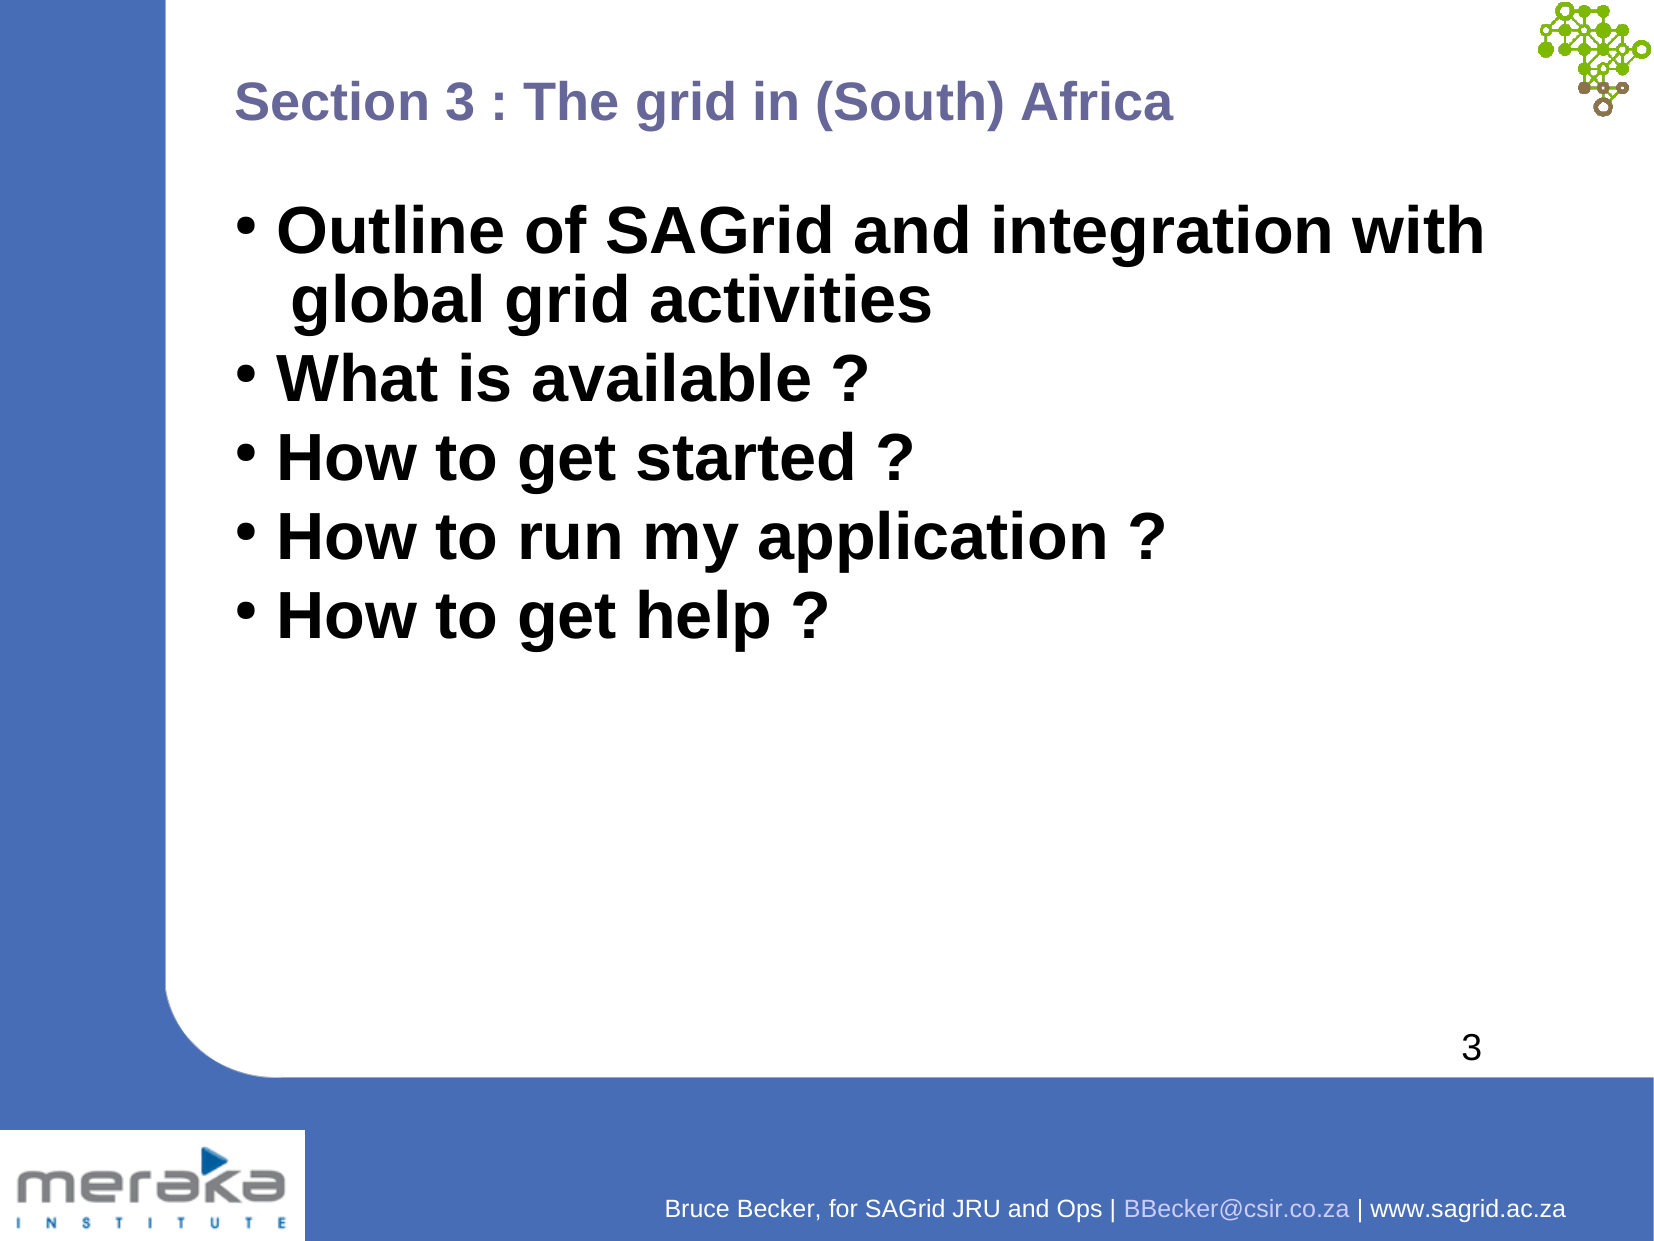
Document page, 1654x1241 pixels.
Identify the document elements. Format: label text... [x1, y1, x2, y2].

title Section 3 : The grid in (South) Africa [234, 34, 1594, 172]
picture [0, 0, 1654, 1241]
list Outline of SAGrid and integration with global grid activities What is available ? How to get started ? How to run my application ? How to get help ? [234, 192, 1594, 1012]
